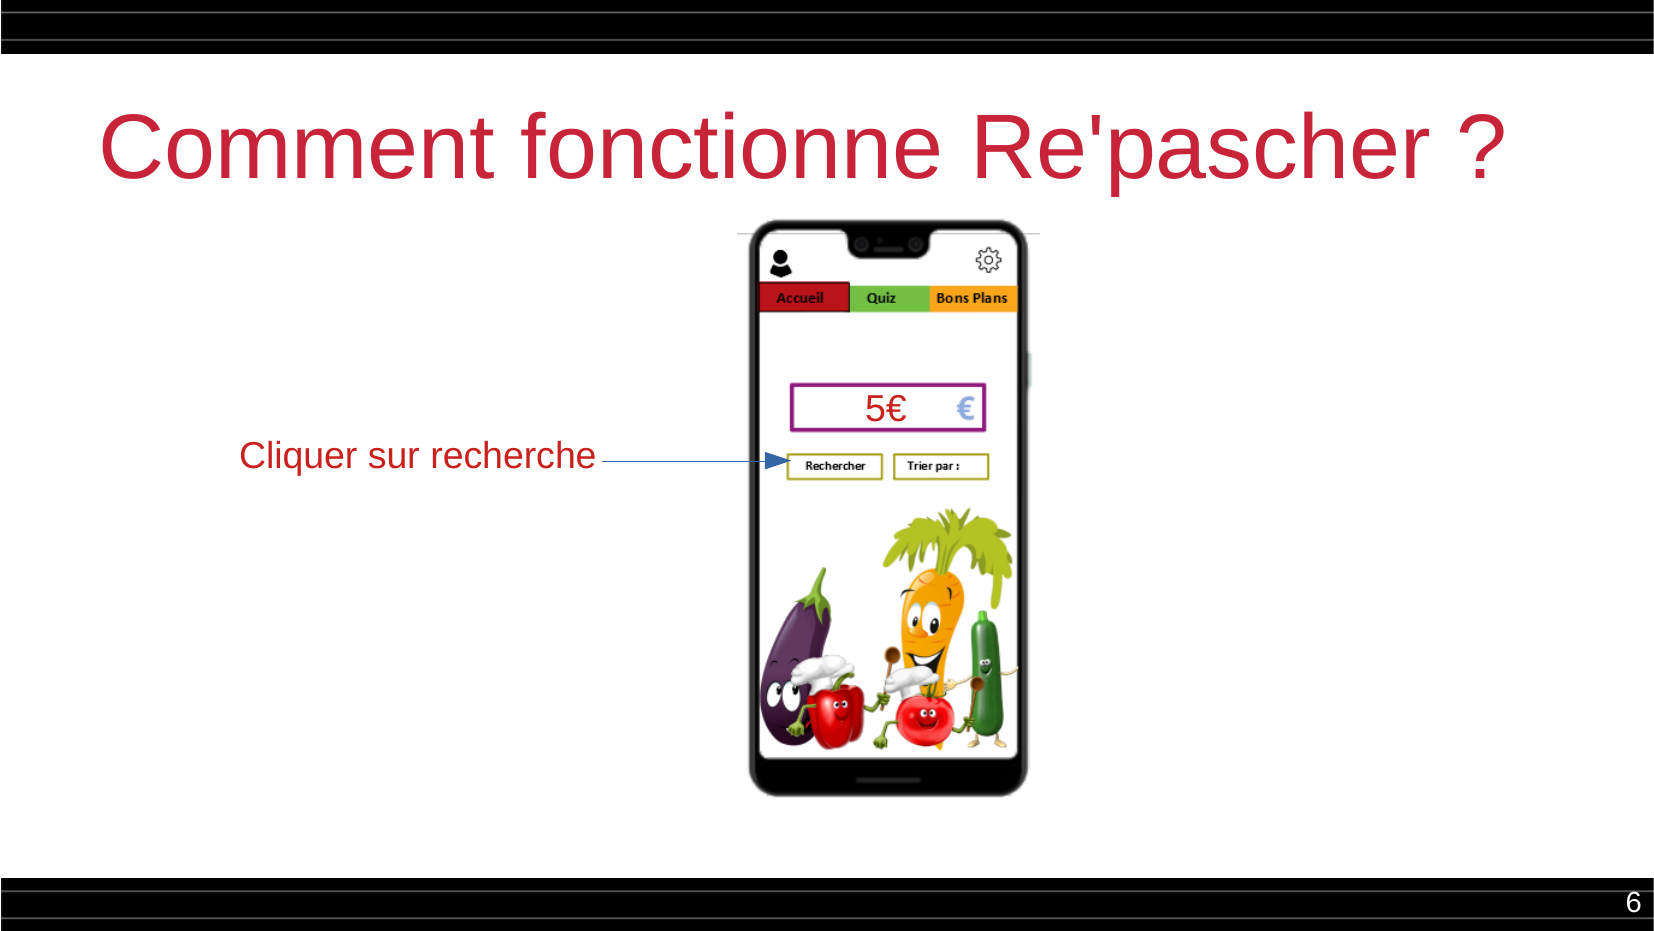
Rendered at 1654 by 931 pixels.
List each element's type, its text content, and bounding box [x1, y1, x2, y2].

picture [1, 878, 1654, 931]
text_box 5€ [850, 380, 943, 438]
picture [737, 214, 1040, 804]
text_box Cliquer sur recherche [224, 427, 612, 485]
title Comment fonctionne Re'pascher ? [59, 69, 1548, 225]
picture [1, 0, 1654, 54]
